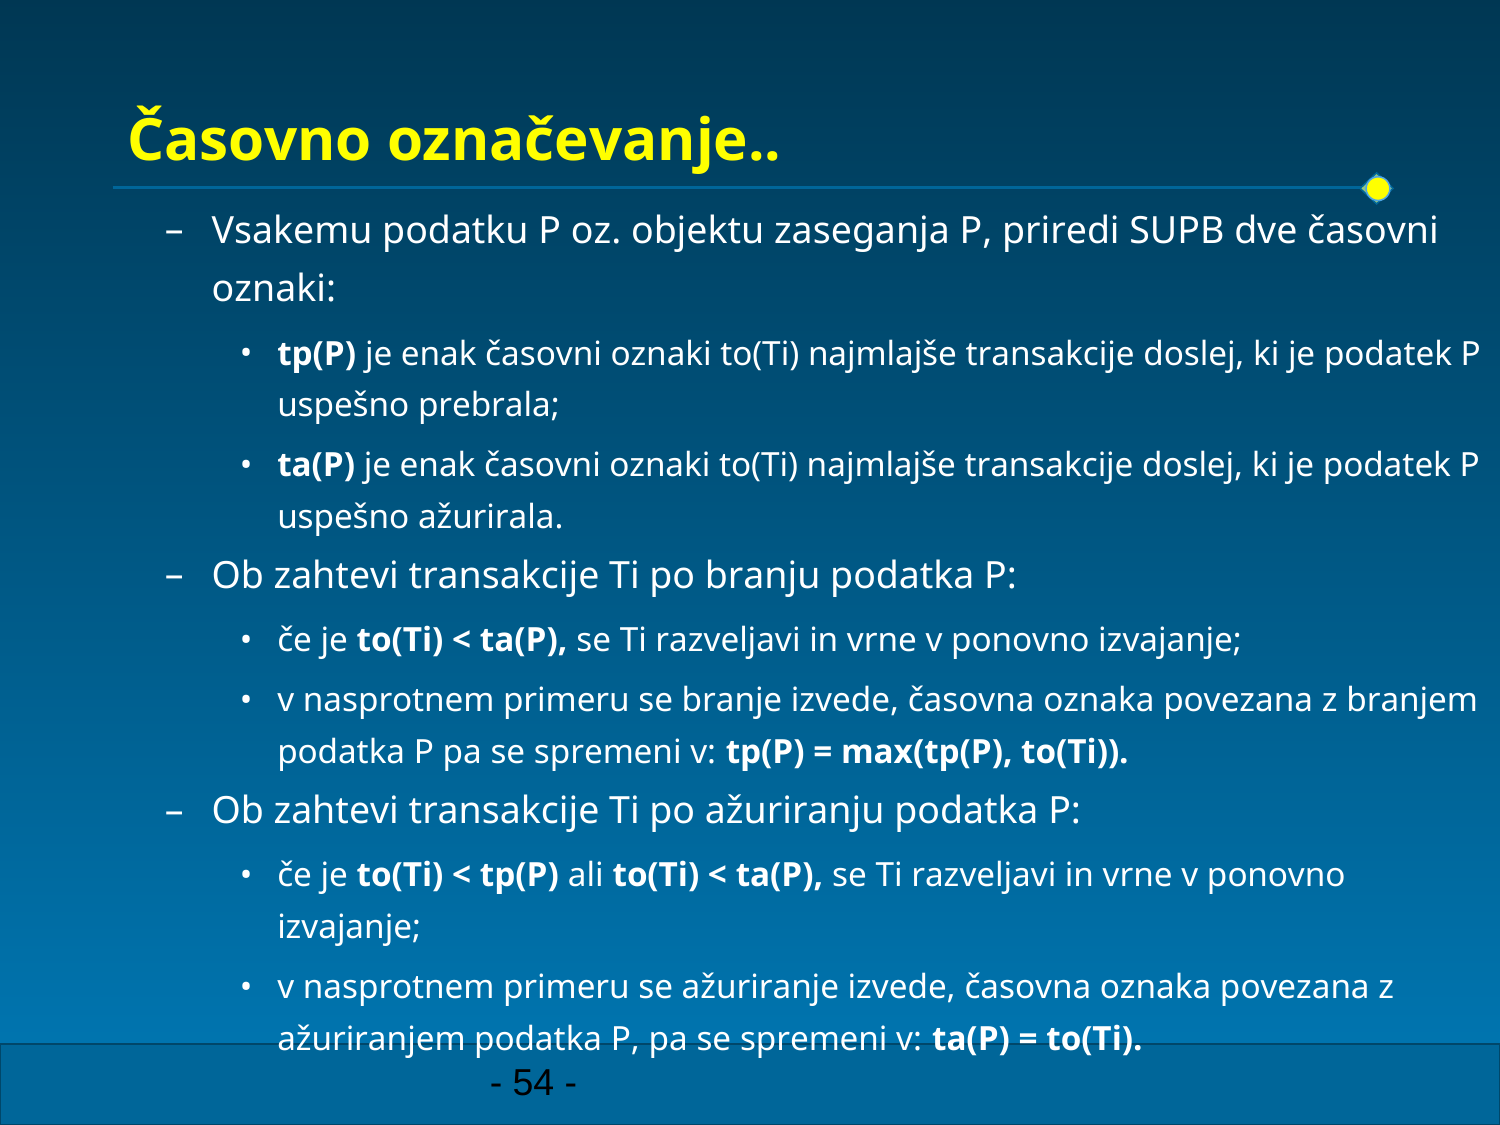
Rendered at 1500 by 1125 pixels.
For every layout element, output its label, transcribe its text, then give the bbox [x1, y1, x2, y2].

title Časovno označevanje.. [112, 94, 1388, 181]
list Vsakemu podatku P oz. objektu zaseganja P, priredi SUPB dve časovni oznaki: tp(P) je enak časovni oznaki to(Ti) najmlajše transakcije doslej, ki je podatek P uspešno prebrala; ta(P) je enak časovni oznaki to(Ti) najmlajše transakcije doslej, ki je podatek P uspešno ažurirala. Ob zahtevi transakcije Ti po branju podatka P: če je to(Ti) < ta(P), se Ti razveljavi in vrne v ponovno izvajanje; v nasprotnem primeru se branje izvede, časovna oznaka povezana z branjem podatka P pa se spremeni v: tp(P) = max(tp(P), to(Ti)). Ob zahtevi transakcije Ti po ažuriranju podatka P: če je to(Ti) < tp(P) ali to(Ti) < ta(P), se Ti razveljavi in vrne v ponovno izvajanje; v nasprotnem primeru se ažuriranje izvede, časovna oznaka povezana z ažuriranjem podatka P, pa se spremeni v: ta(P) = to(Ti). [75, 184, 1500, 966]
